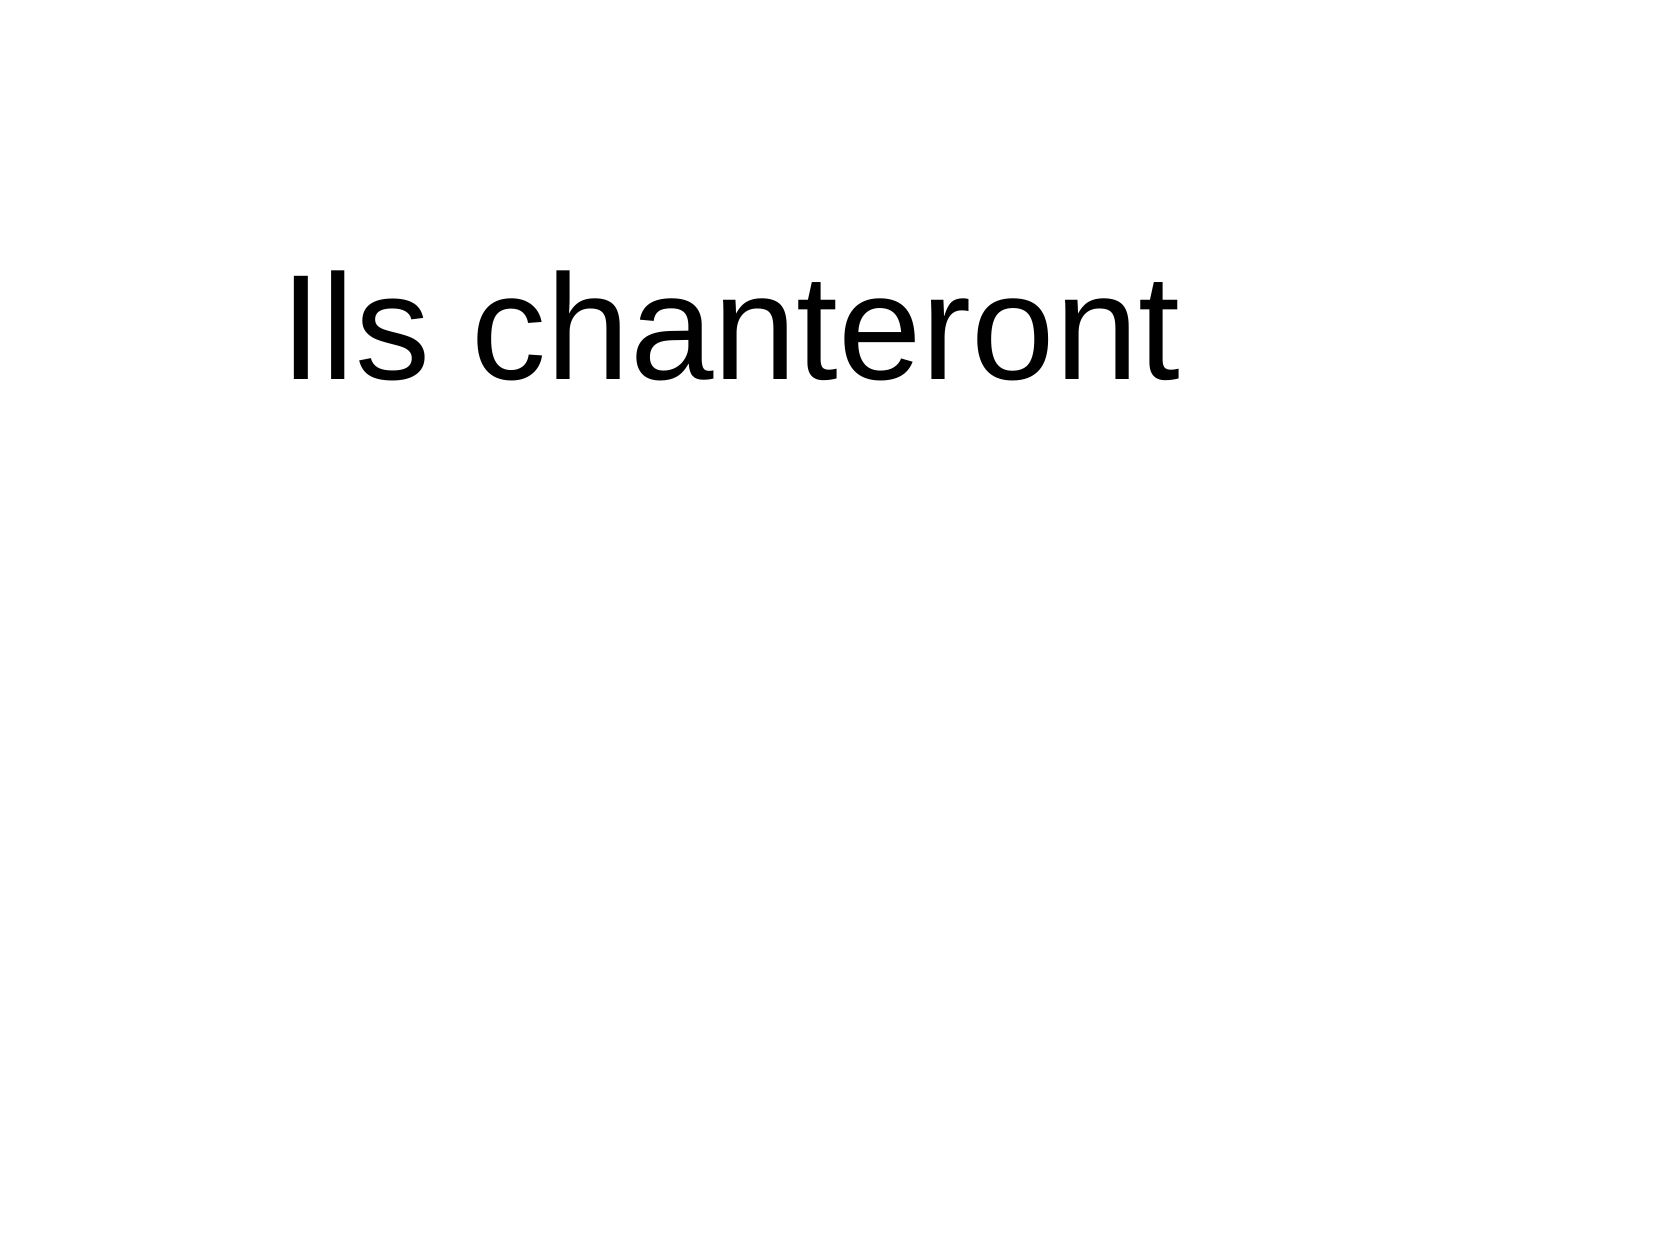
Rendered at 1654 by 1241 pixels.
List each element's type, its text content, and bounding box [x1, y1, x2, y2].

text_box Ils chanteront [265, 236, 1418, 419]
